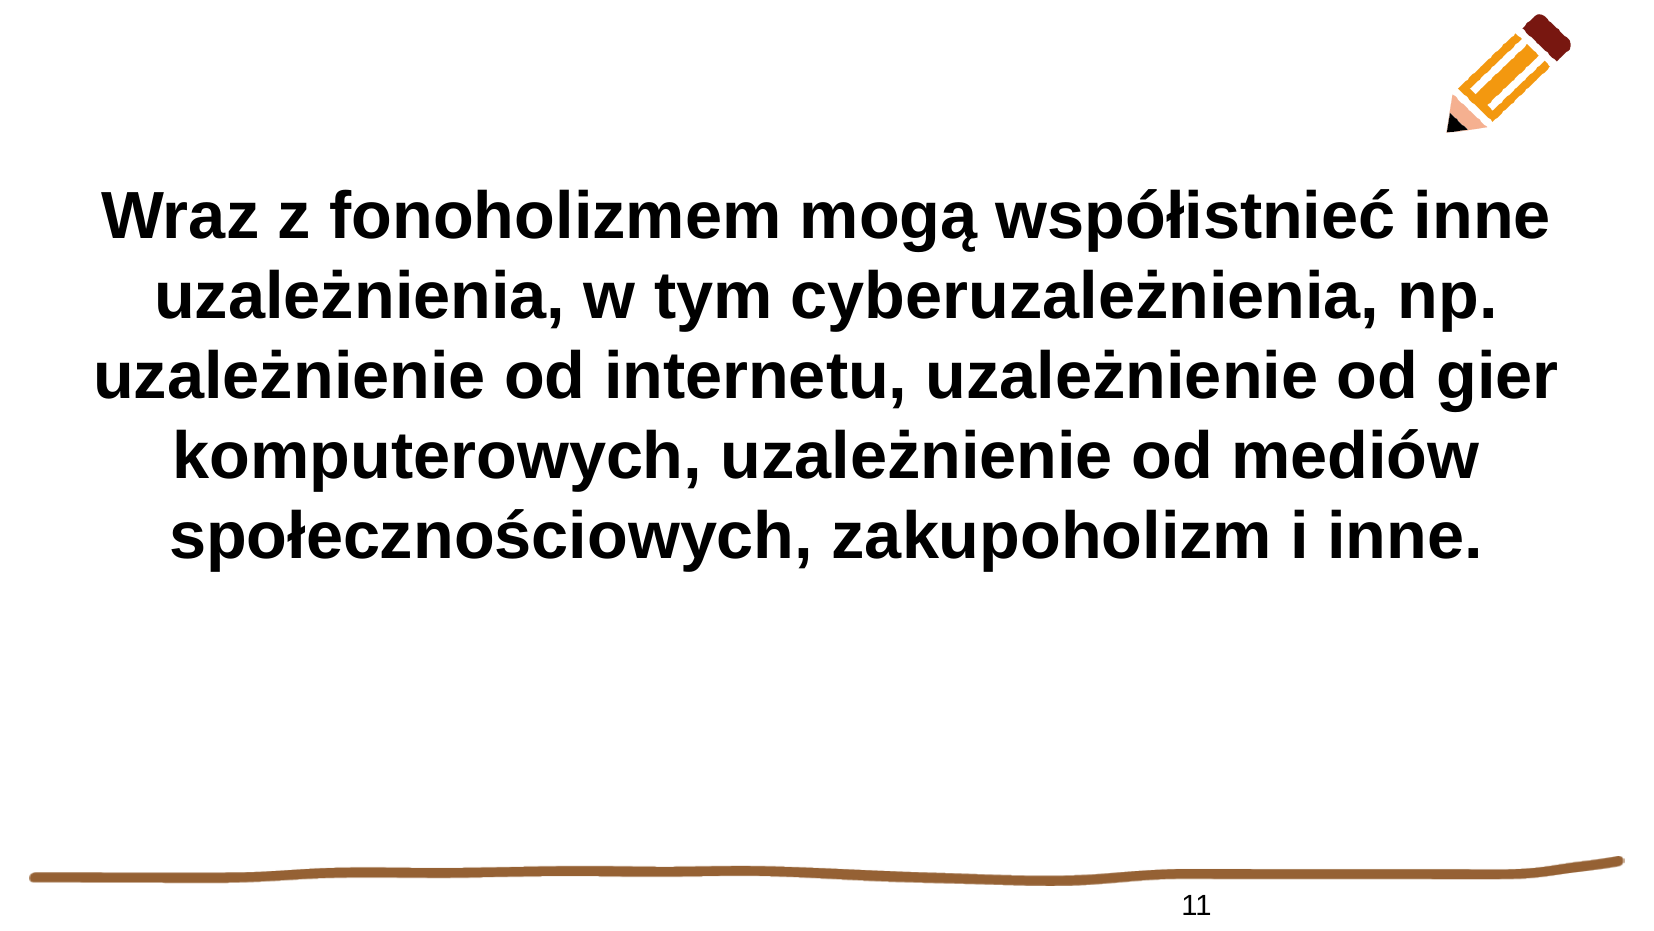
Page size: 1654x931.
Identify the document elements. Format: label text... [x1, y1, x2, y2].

subtitle Wraz z fonoholizmem mogą współistnieć inne uzależnienia, w tym cyberuzależnienia, np. uzależnienie od internetu, uzależnienie od gier komputerowych, uzależnienie od mediów społecznościowych, zakupoholizm i inne. [88, 0, 1565, 798]
picture [1565, 14, 1571, 133]
text_box <numer> [1181, 885, 1565, 931]
picture [29, 856, 1625, 886]
